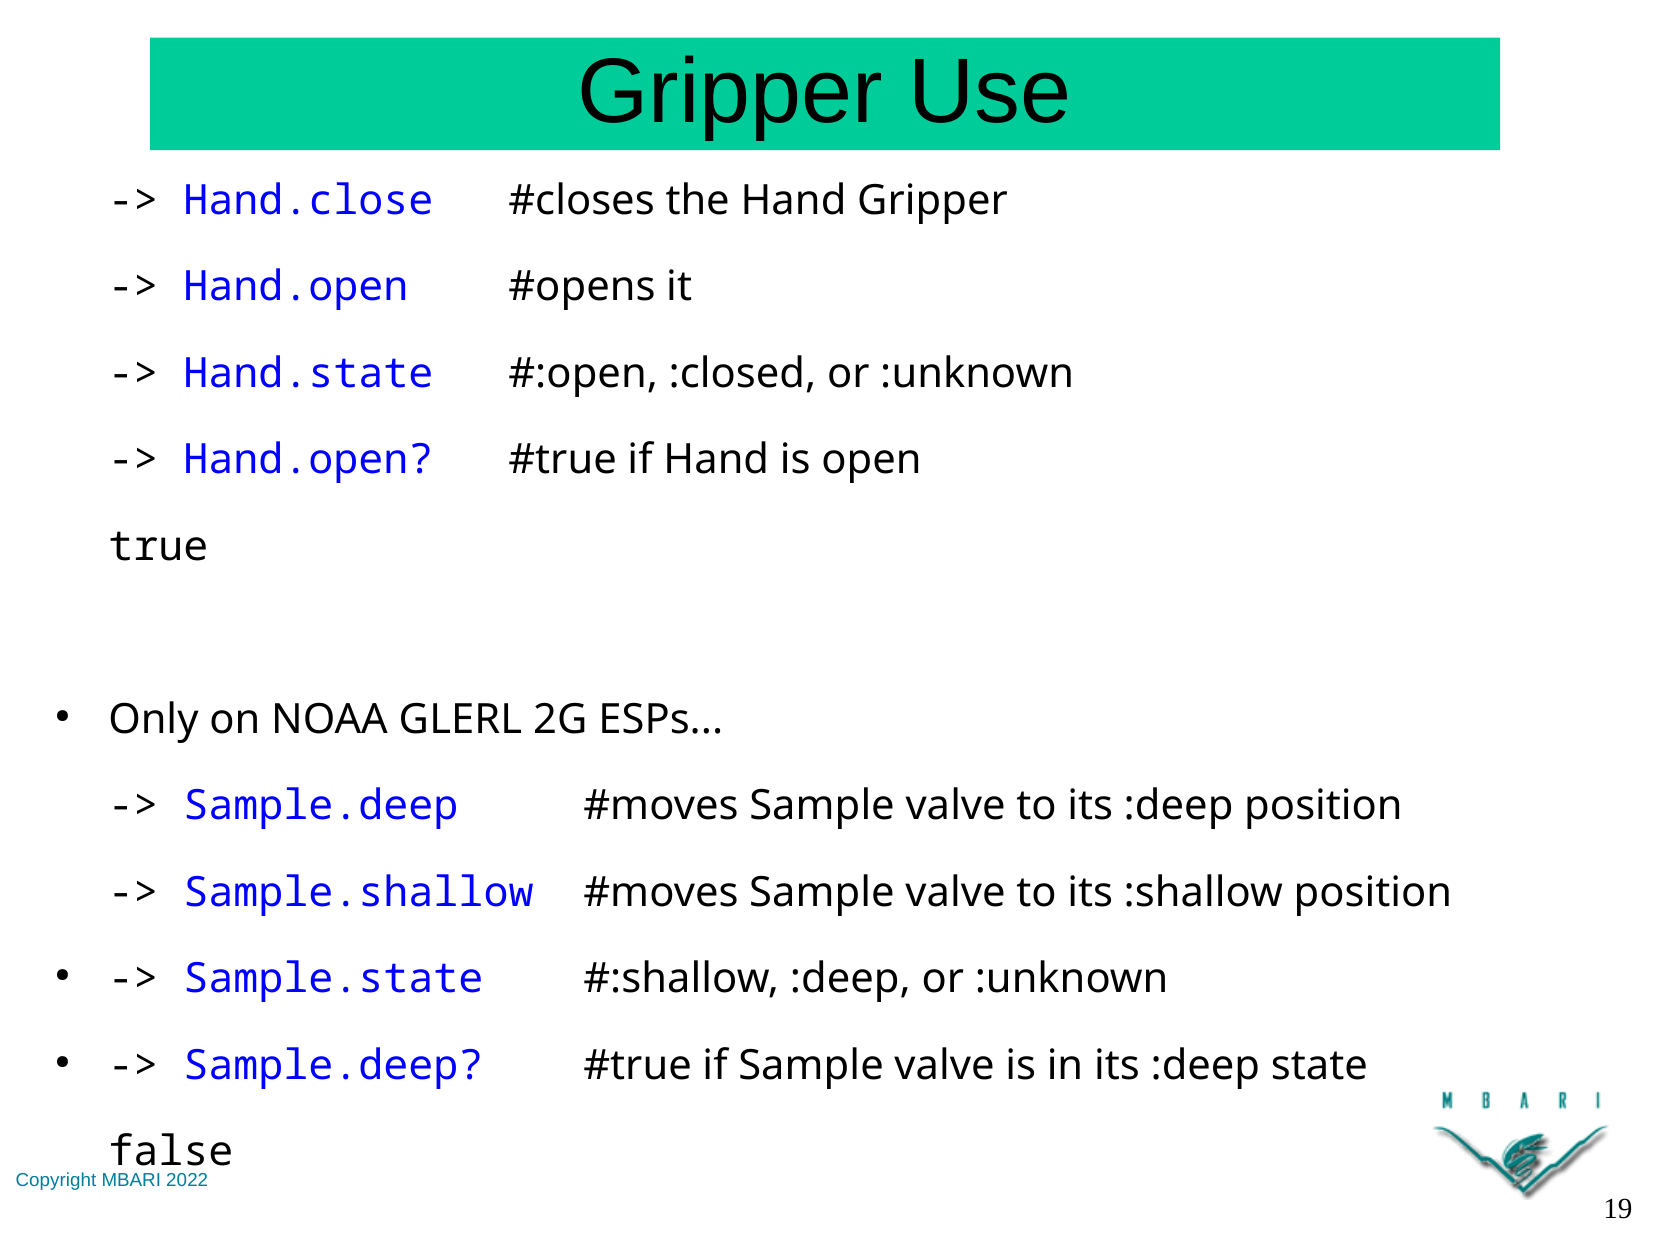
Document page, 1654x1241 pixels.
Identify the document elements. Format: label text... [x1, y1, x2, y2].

text_box Gripper Use [150, 37, 1501, 151]
list -> Hand.close #closes the Hand Gripper -> Hand.open #opens it -> Hand.state #:open, :closed, or :unknown -> Hand.open? #true if Hand is open true Only on NOAA GLERL 2G ESPs... -> Sample.deep #moves Sample valve to its :deep position -> Sample.shallow #moves Sample valve to its :shallow position -> Sample.state #:shallow, :deep, or :unknown -> Sample.deep? #true if Sample valve is in its :deep state false [37, 169, 1613, 1201]
